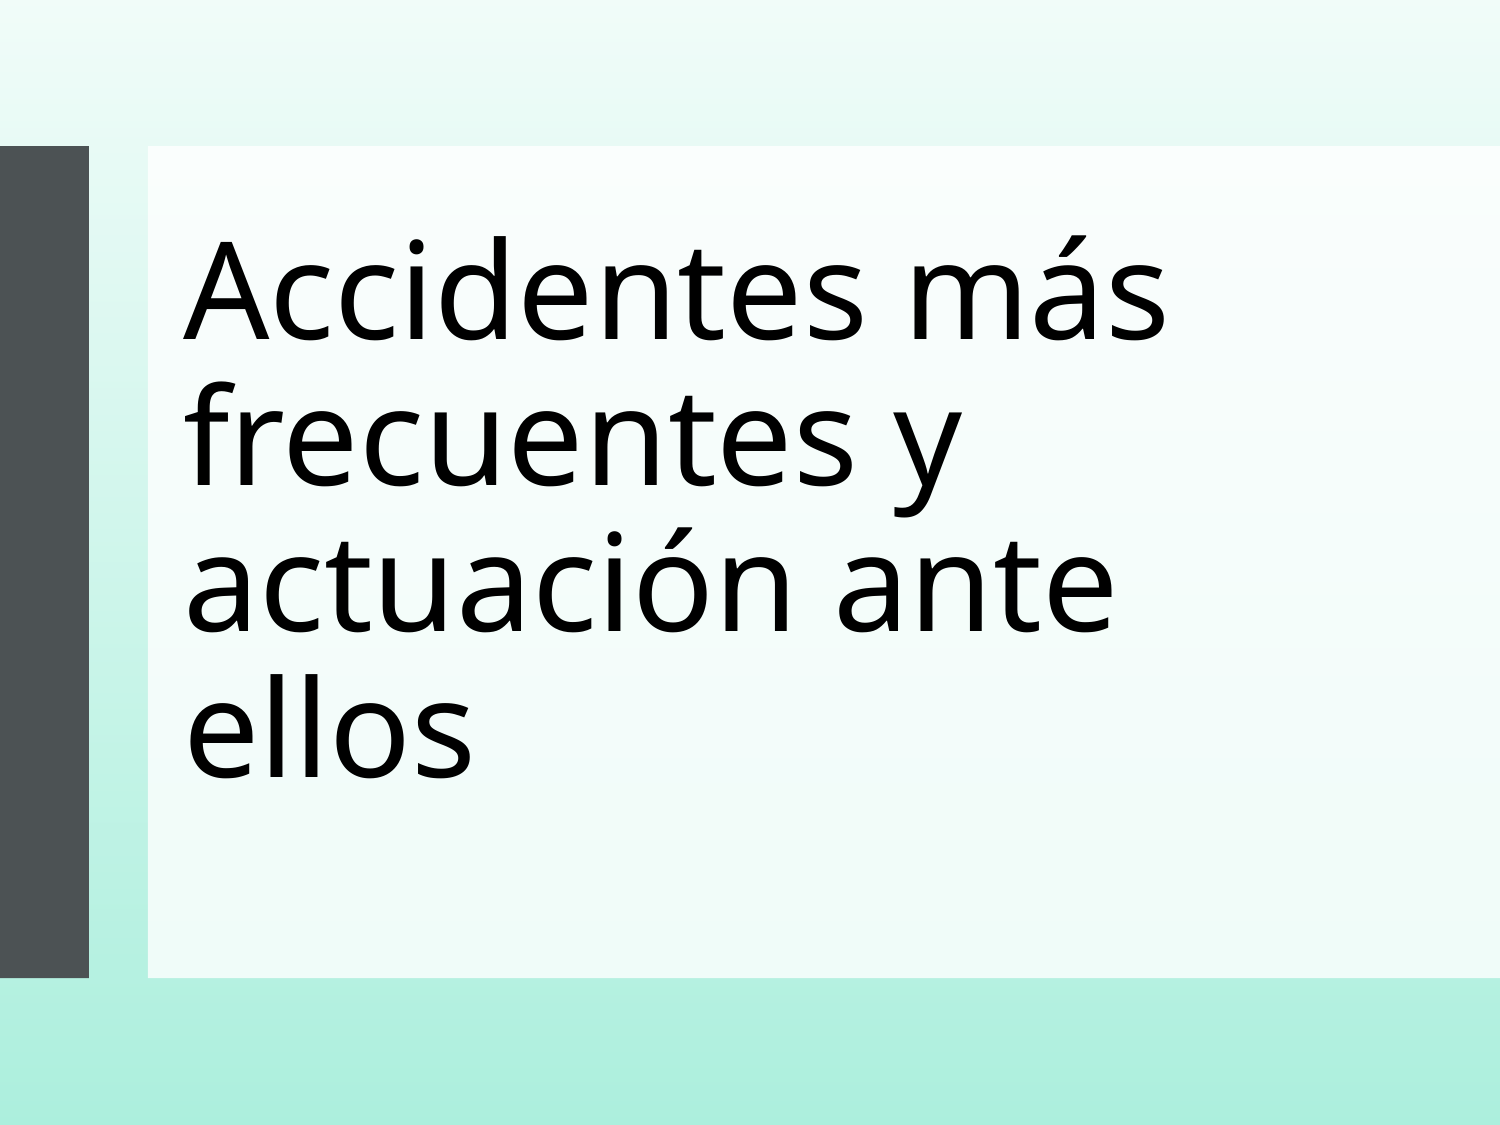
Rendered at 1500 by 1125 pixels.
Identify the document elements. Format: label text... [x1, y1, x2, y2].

text_box [0, 0, 1500, 1125]
title Accidentes más frecuentes y actuación ante ellos [168, 272, 1353, 815]
